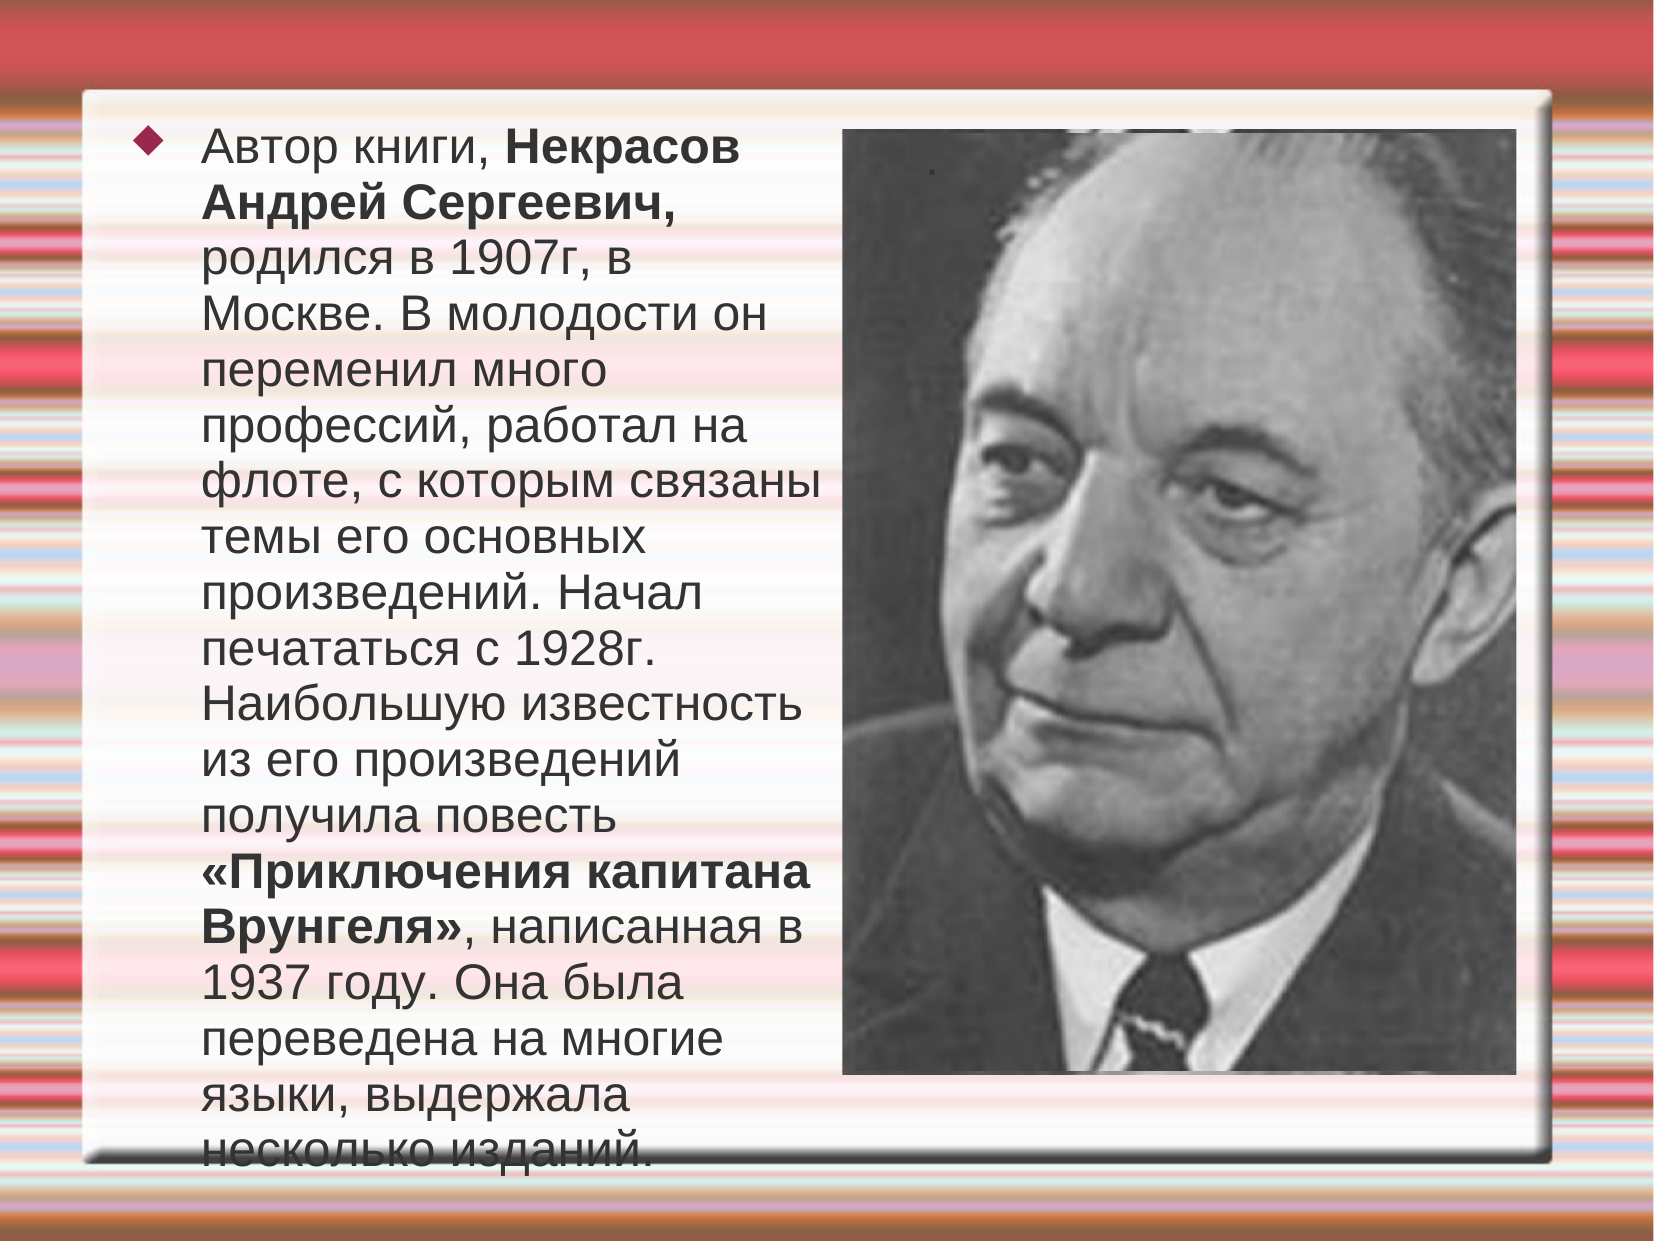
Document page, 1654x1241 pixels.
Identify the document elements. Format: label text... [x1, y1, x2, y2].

list . [842, 129, 1517, 1075]
list Автор книги, Некрасов Андрей Сергеевич, родился в 1907г, в Москве. В молодости он переменил много профессий, работал на флоте, с которым связаны темы его основных произведений. Начал печататься с 1928г. Наибольшую известность из его произведений получила повесть «Приключения капитана Врунгеля», написанная в 1937 году. Она была переведена на многие языки, выдержала несколько изданий. [118, 118, 827, 1132]
picture [0, 0, 1654, 1241]
